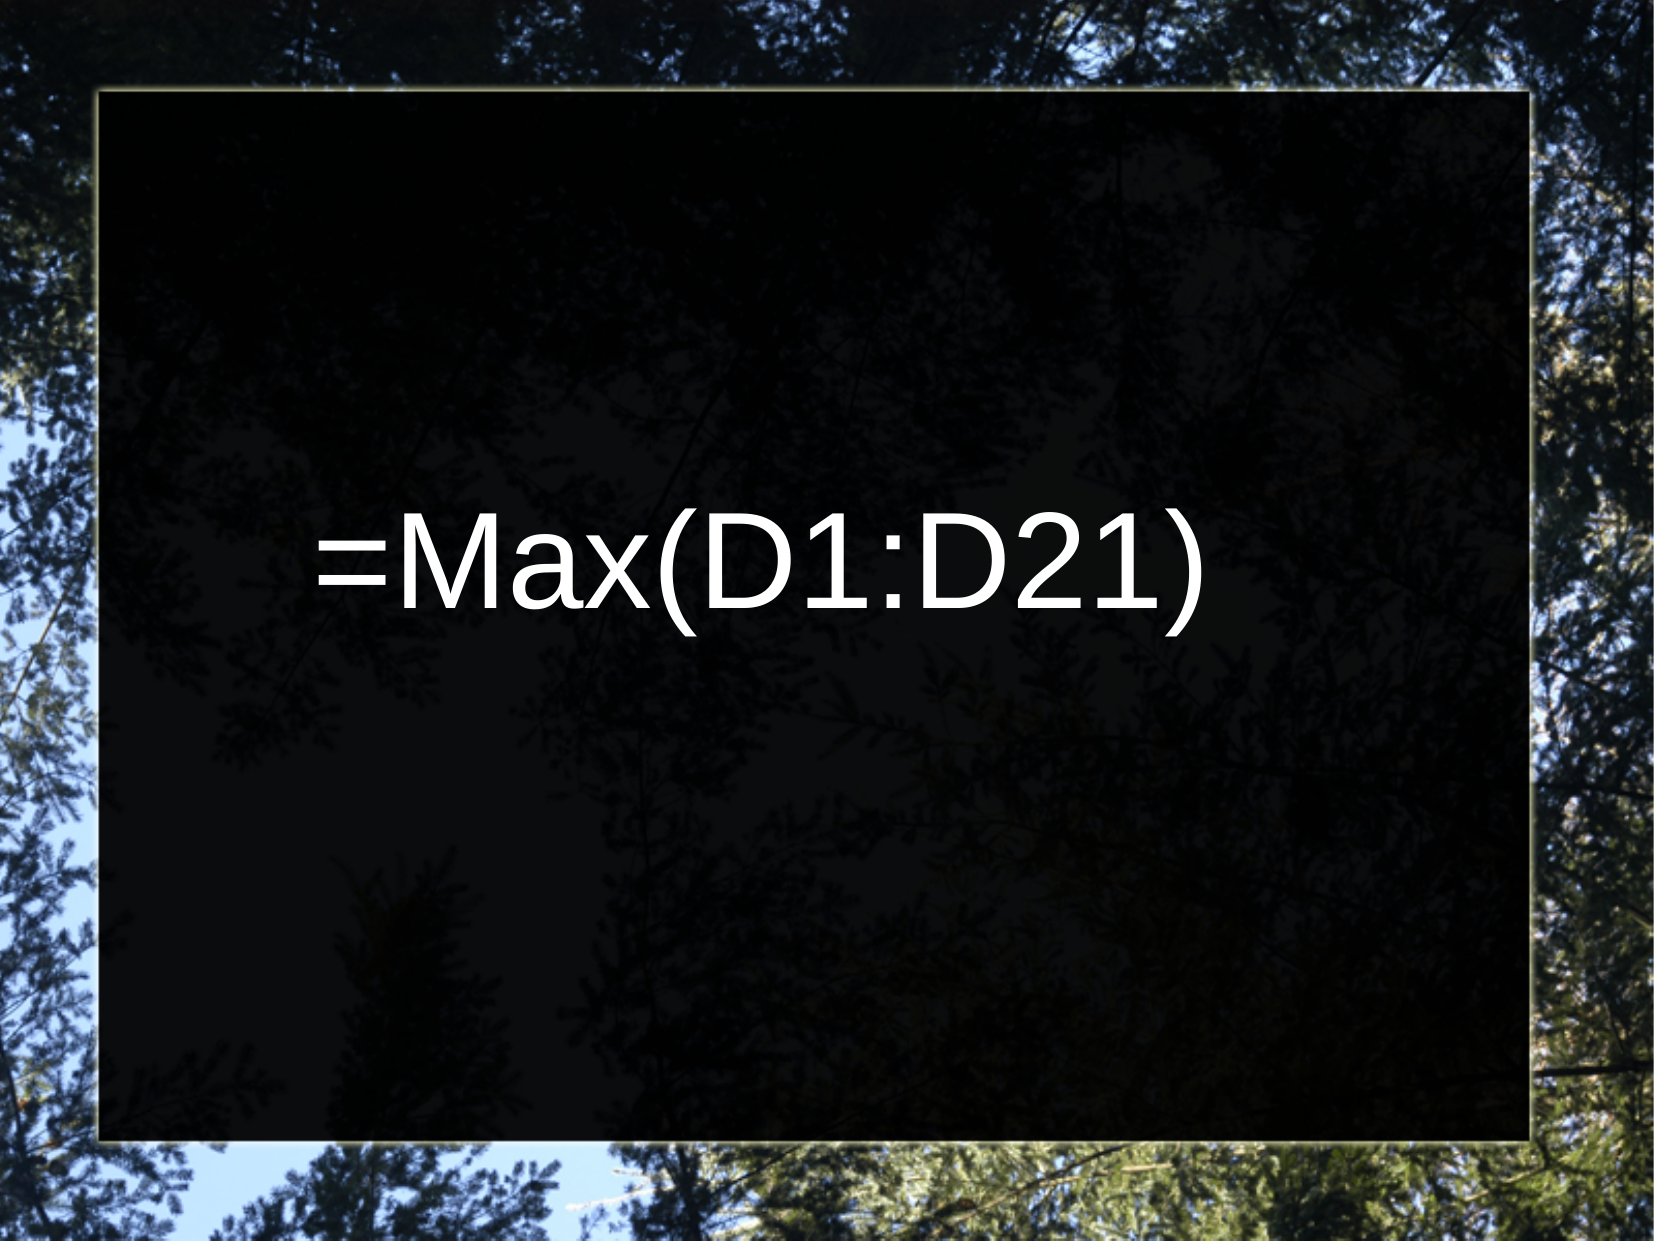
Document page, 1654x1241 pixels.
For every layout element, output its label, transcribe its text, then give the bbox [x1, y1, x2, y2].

list =Max(D1:D21) [242, 484, 1329, 639]
picture [0, 0, 1654, 1241]
